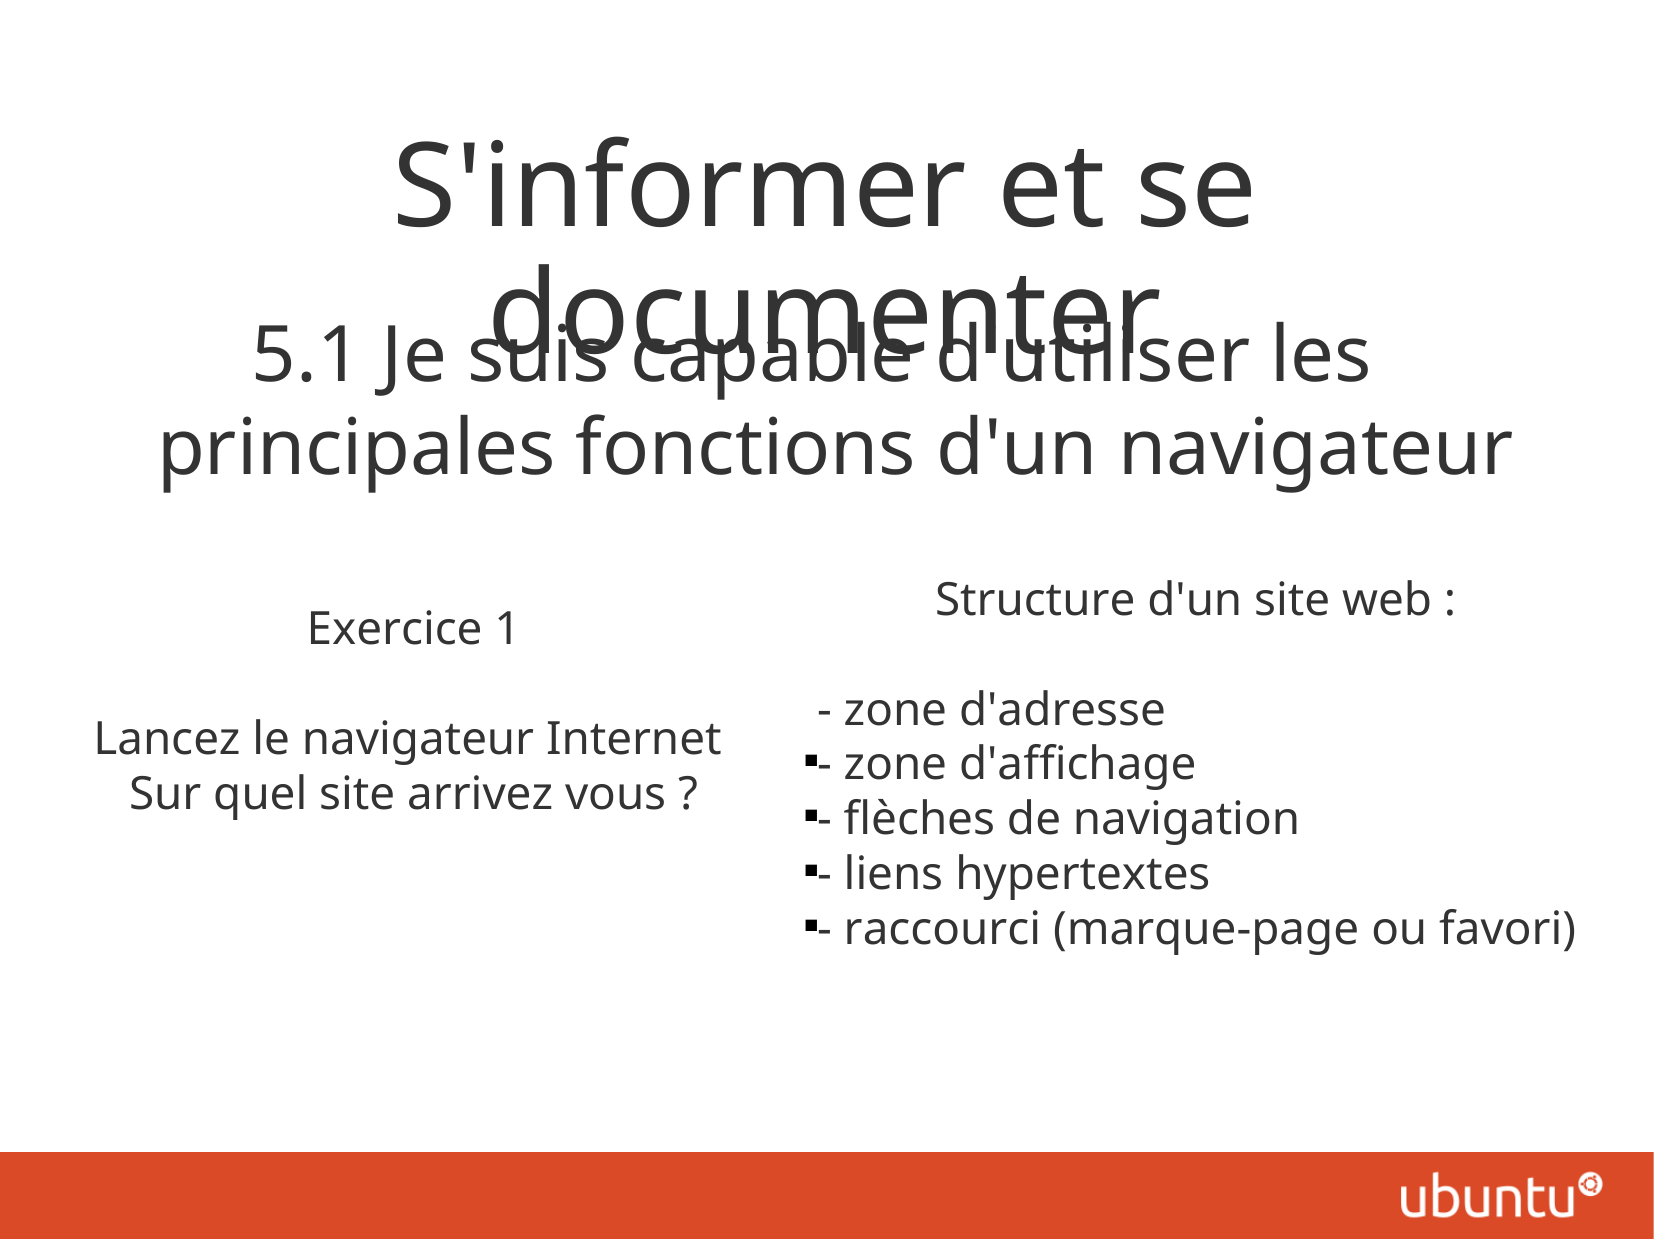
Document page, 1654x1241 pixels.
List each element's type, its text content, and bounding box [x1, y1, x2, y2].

list Structure d'un site web : - zone d'adresse - zone d'affichage - flèches de navigation - liens hypertextes - raccourci (marque-page ou favori) [797, 561, 1595, 1004]
title S'informer et se documenter [55, 117, 1595, 266]
list 5.1 Je suis capable d'utiliser les principales fonctions d'un navigateur [59, 295, 1565, 502]
picture [0, 1152, 1654, 1239]
list Exercice 1 Lancez le navigateur Internet Sur quel site arrivez vous ? [59, 590, 768, 886]
